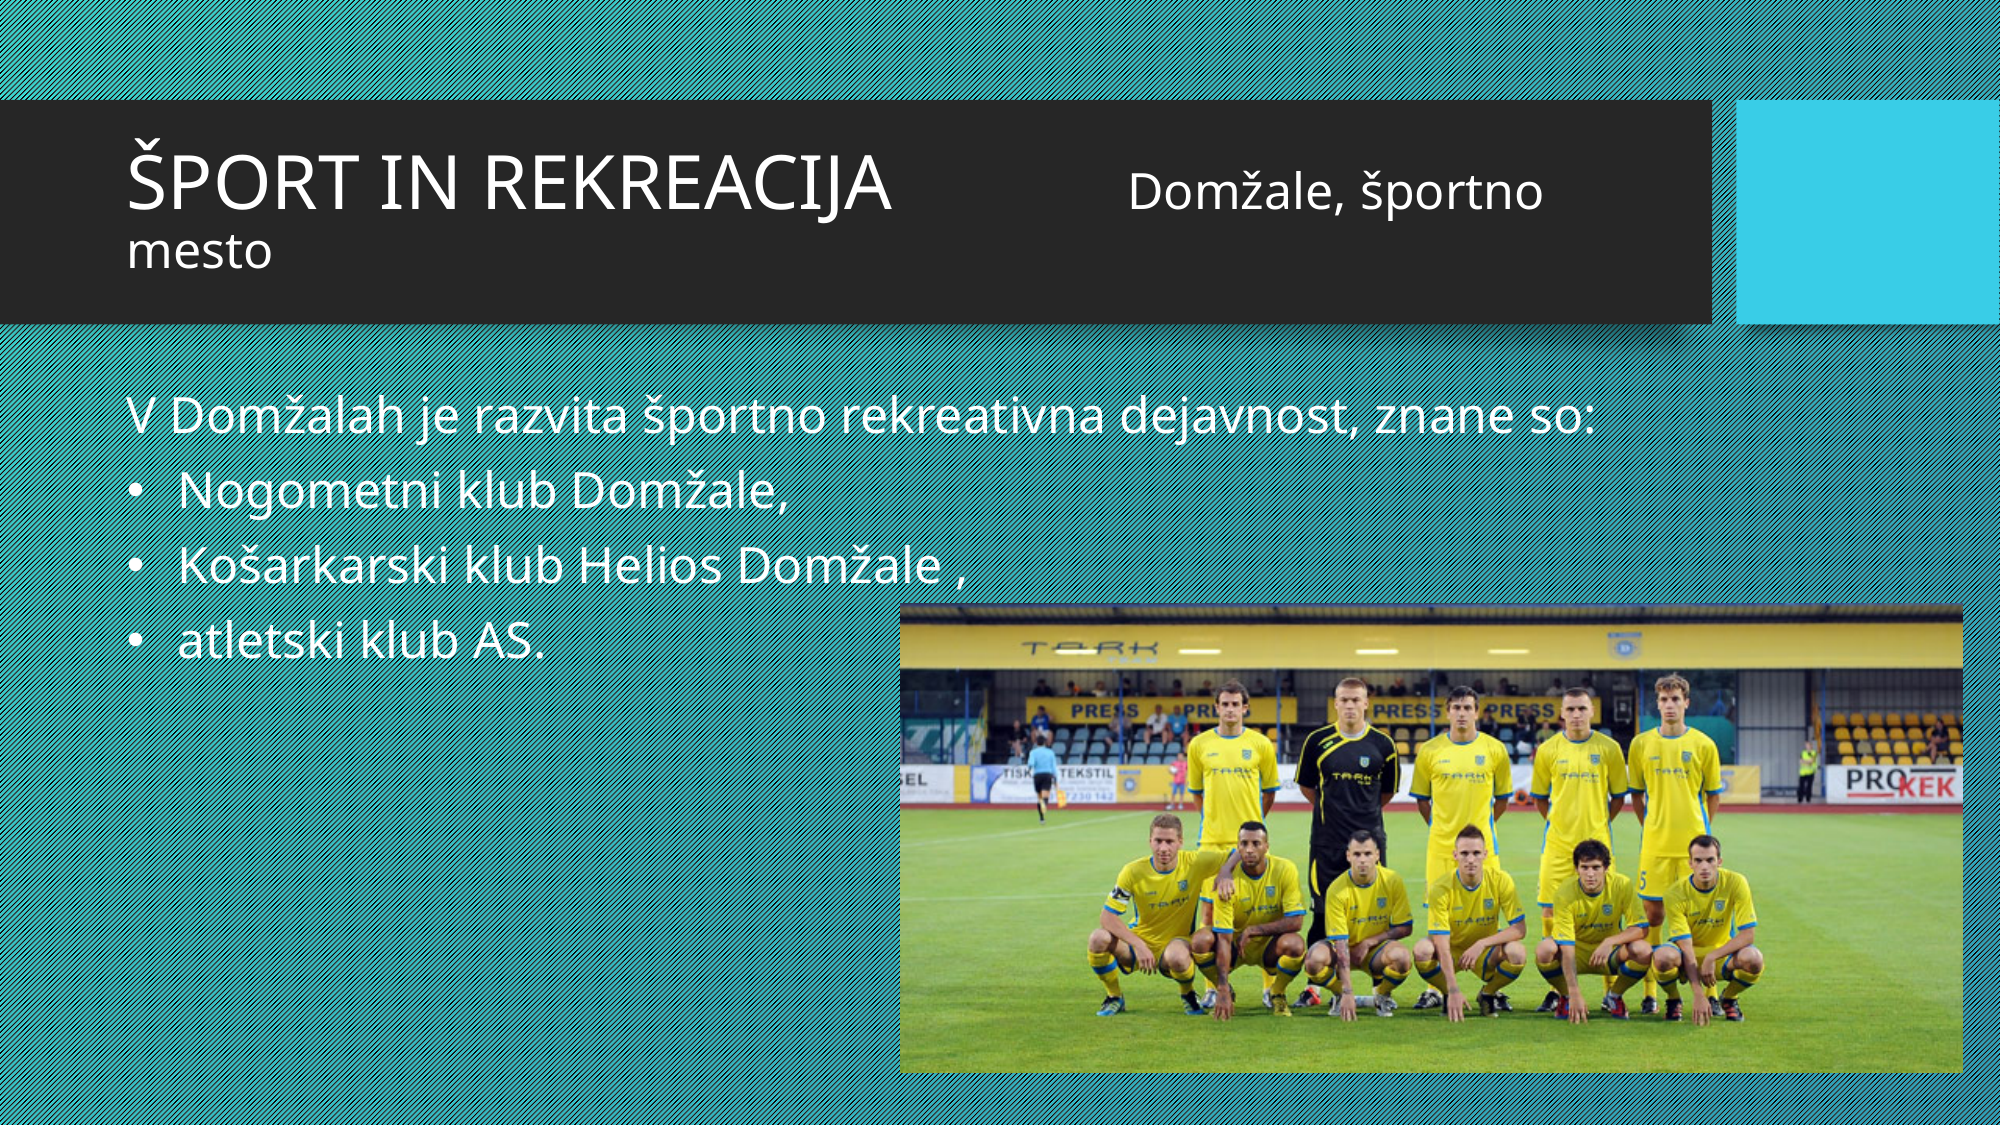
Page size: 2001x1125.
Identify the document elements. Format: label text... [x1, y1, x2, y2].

picture [0, 0, 2000, 1125]
list V Domžalah je razvita športno rekreativna dejavnost, znane so: Nogometni klub Domžale, Košarkarski klub Helios Domžale , atletski klub AS. [111, 383, 1689, 974]
title ŠPORT IN REKREACIJA Domžale, športno mesto [111, 123, 1689, 301]
